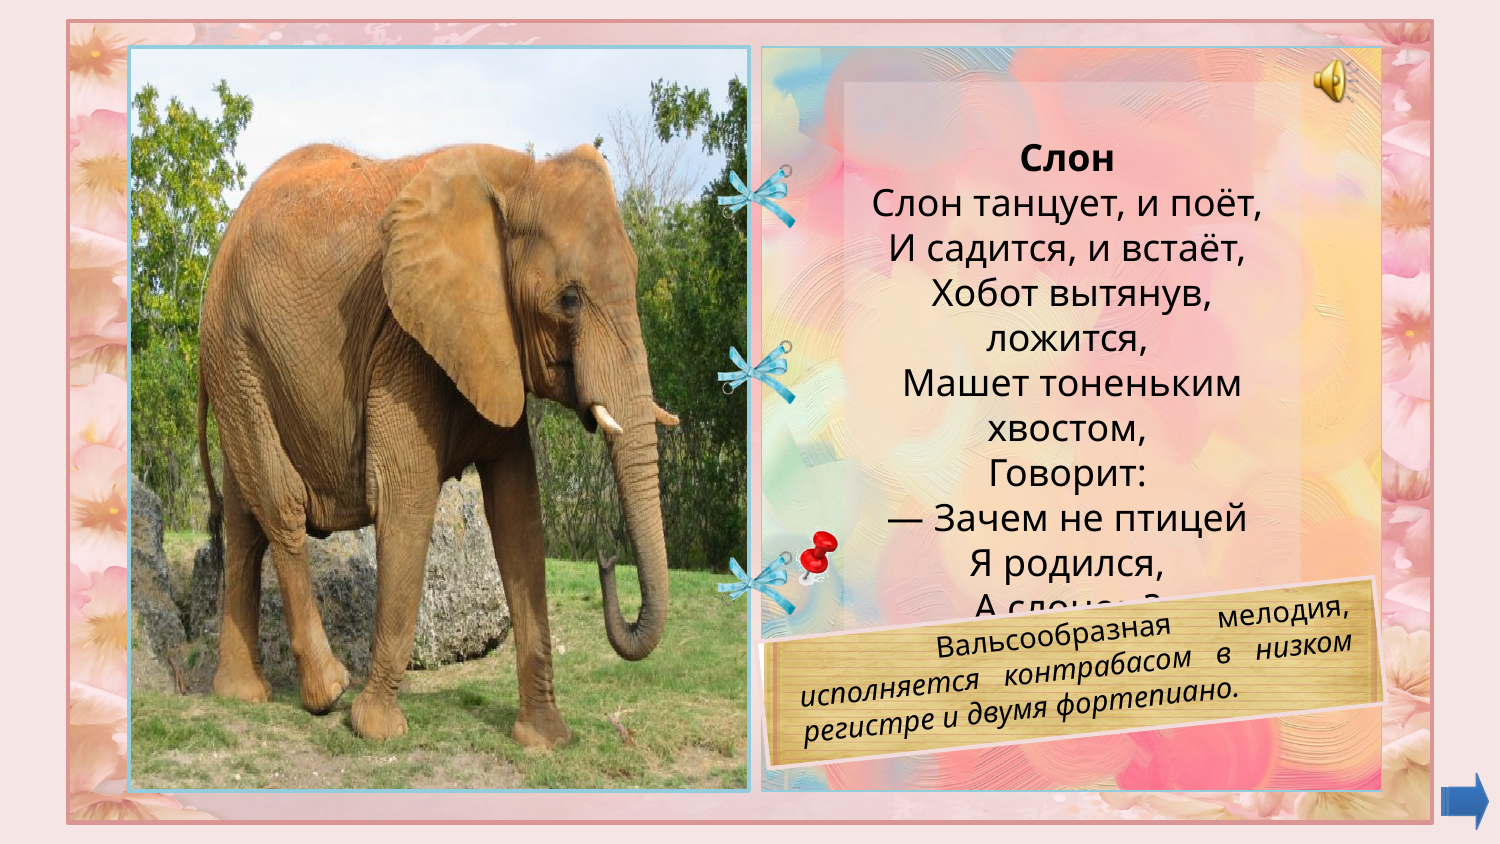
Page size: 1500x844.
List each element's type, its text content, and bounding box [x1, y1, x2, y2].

text_box Вальсообразная мелодия, исполняется контрабасом в низком регистре и двумя фортепиано. [778, 577, 1374, 758]
text_box [128, 46, 749, 791]
picture [70, 23, 1430, 821]
text_box [1448, 773, 1489, 830]
text_box [755, 46, 1387, 791]
text_box Слон Слон танцует, и поёт, И садится, и встаёт, Хобот вытянув, ложится, Машет тоненьким хвостом, Говорит: — Зачем не птицей Я родился, А слоном? [843, 81, 1301, 631]
